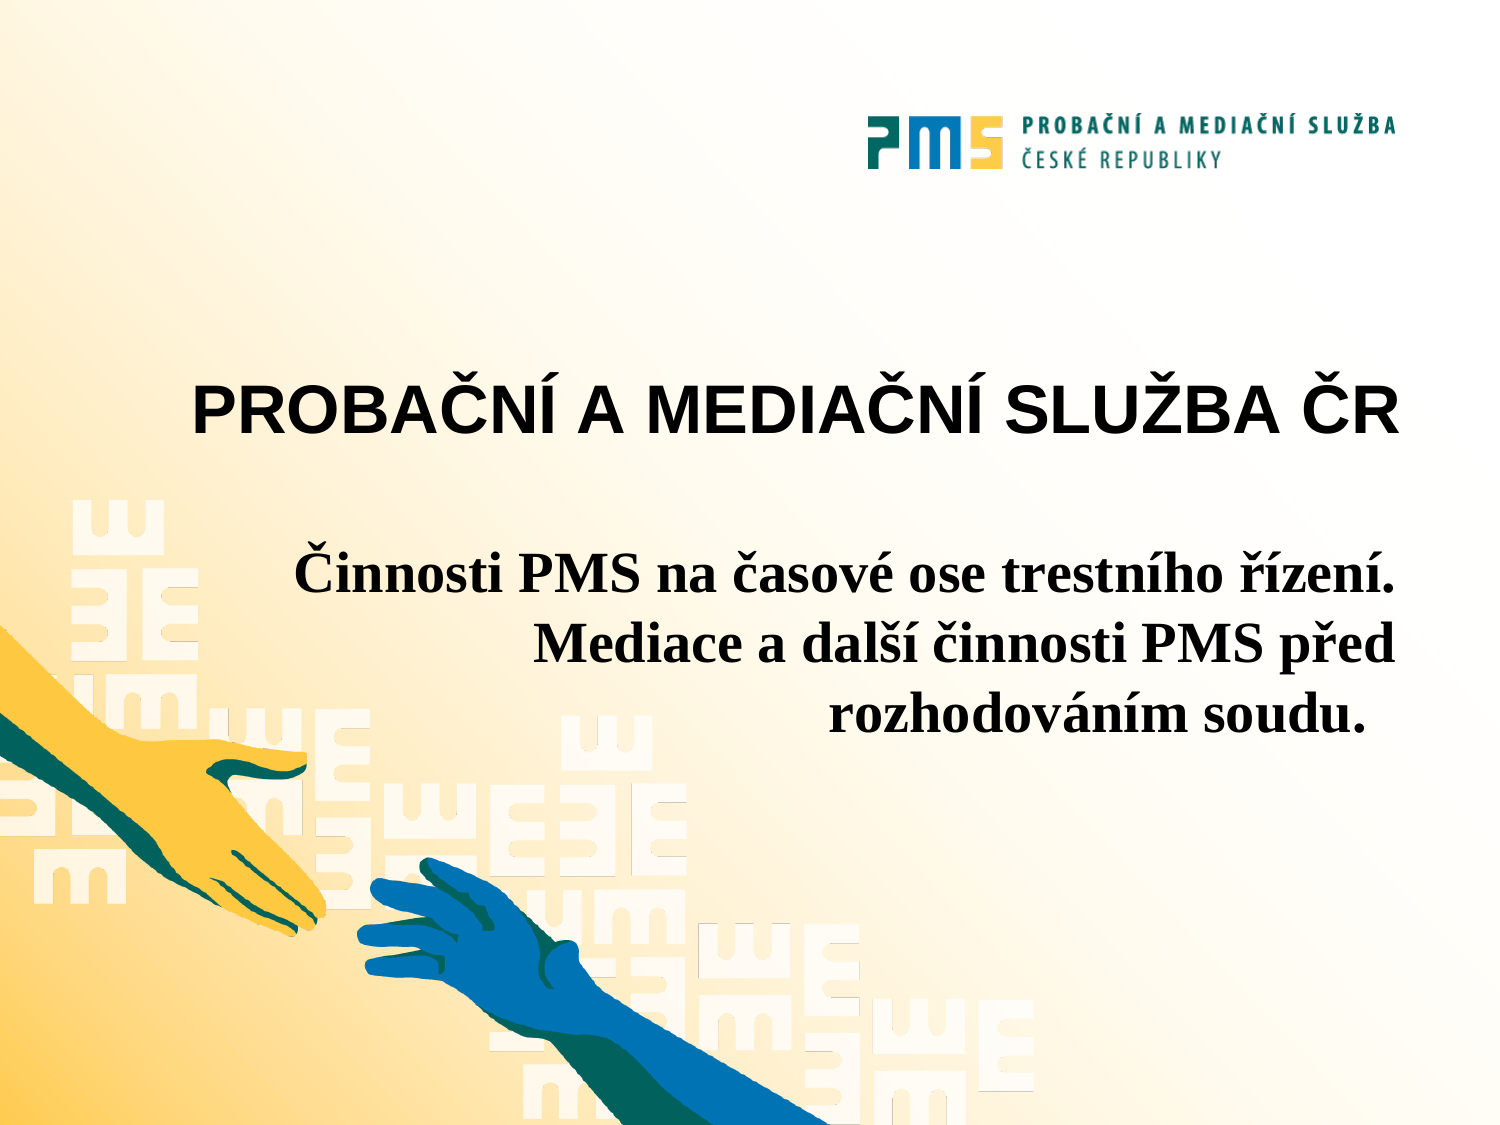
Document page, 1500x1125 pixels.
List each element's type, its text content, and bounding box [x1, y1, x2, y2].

text_box PROBAČNÍ A MEDIAČNÍ SLUŽBA ČR [142, 285, 1418, 528]
picture [0, 0, 1500, 1125]
text_box Činnosti PMS na časové ose trestního řízení. Mediace a další činnosti PMS před rozhodováním soudu. [277, 527, 1412, 693]
